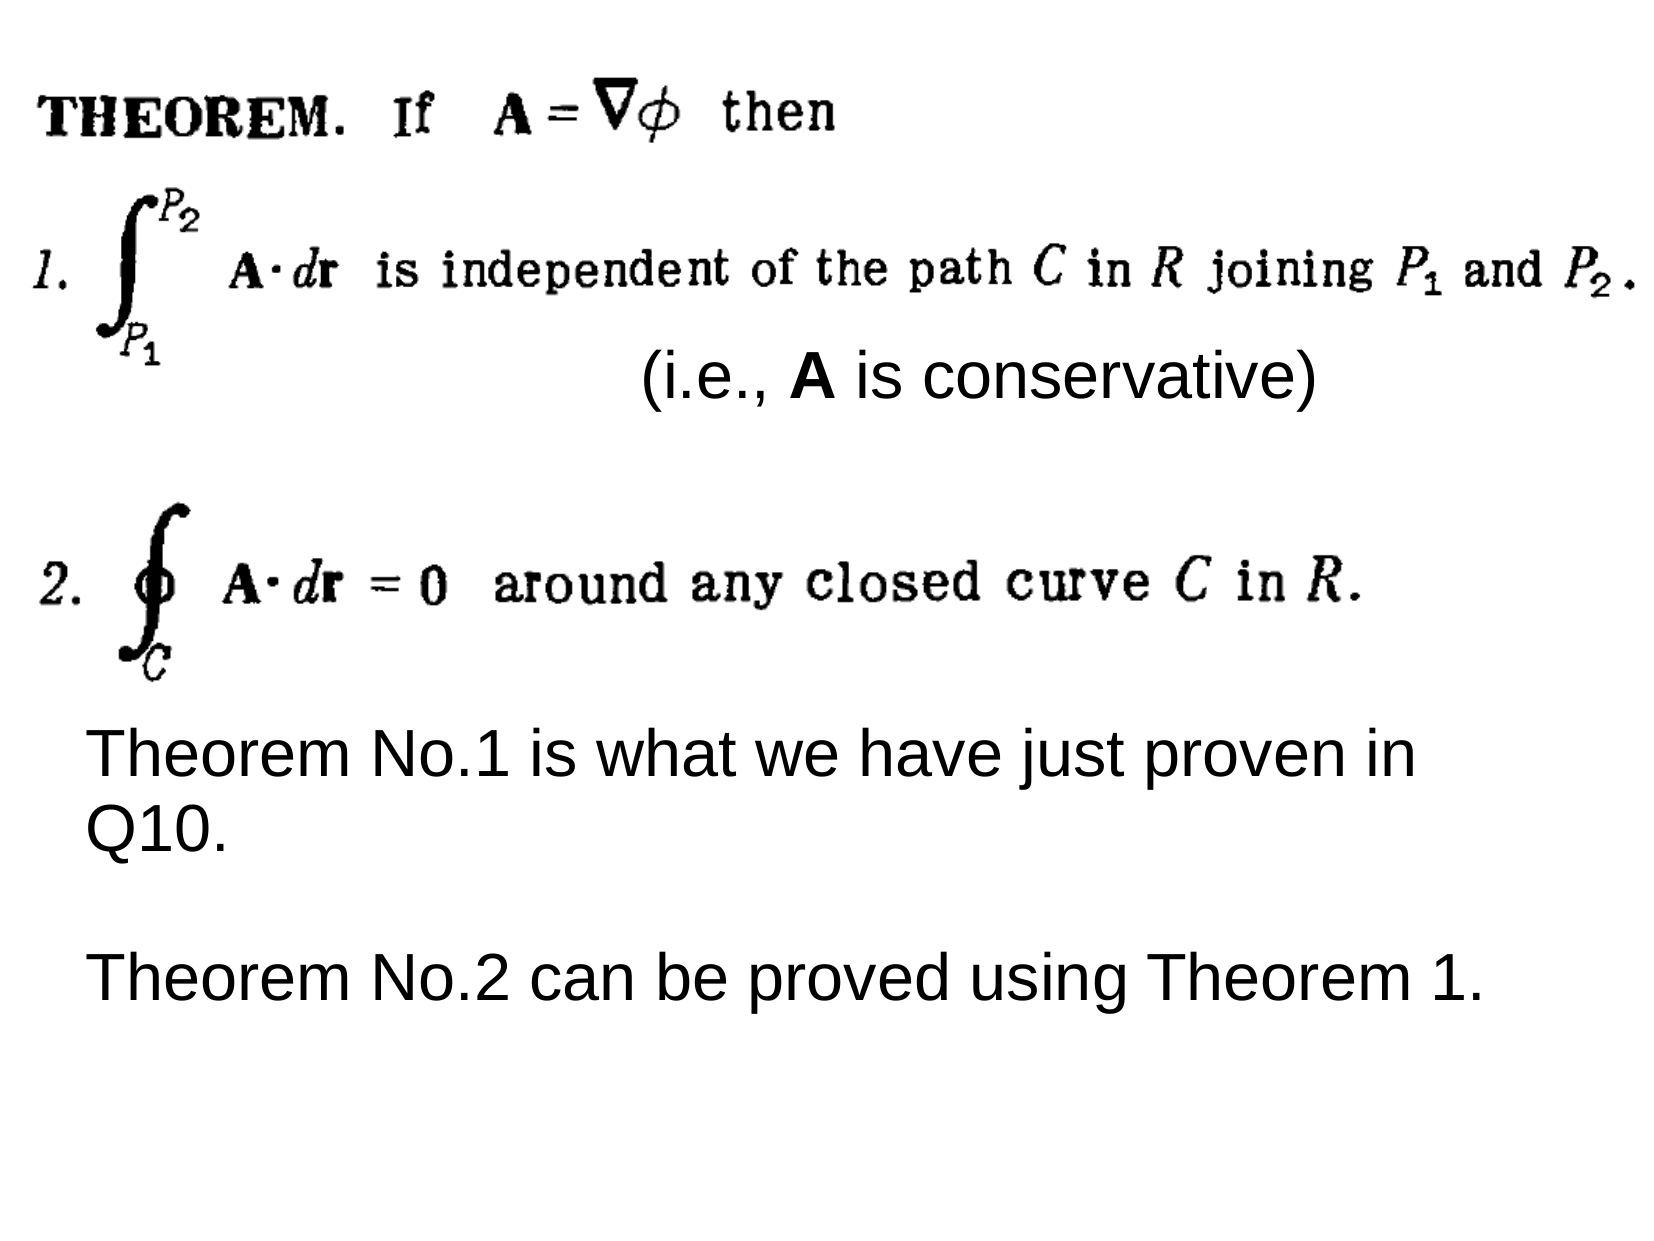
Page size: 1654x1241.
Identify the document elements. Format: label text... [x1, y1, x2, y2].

text_box Theorem No.1 is what we have just proven in Q10. [70, 708, 1571, 874]
text_box (i.e., A is conservative) [625, 330, 1607, 461]
picture [23, 48, 863, 154]
picture [0, 165, 1654, 374]
picture [16, 496, 1382, 690]
text_box Theorem No.2 can be proved using Theorem 1. [70, 933, 1571, 1063]
